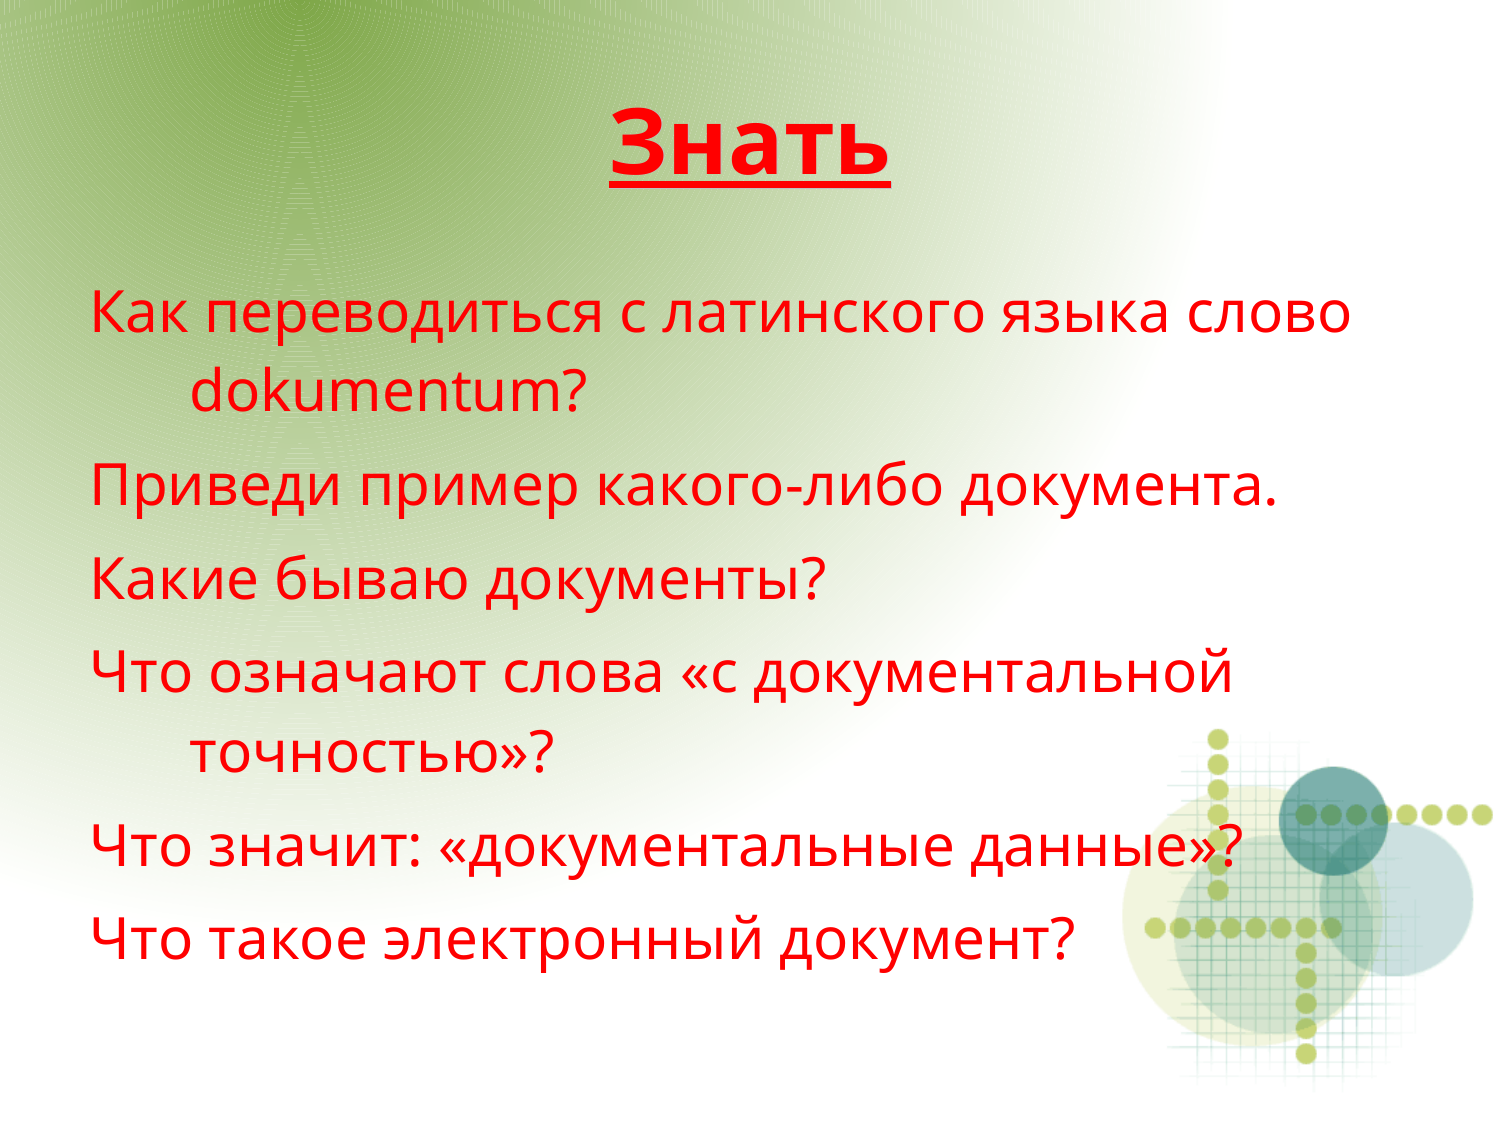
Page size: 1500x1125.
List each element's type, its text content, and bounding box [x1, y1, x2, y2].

picture [1110, 718, 1500, 1098]
title Знать [75, 45, 1426, 233]
list Как переводиться с латинского языка слово dokumentum? Приведи пример какого-либо документа. Какие бываю документы? Что означают слова «с документальной точностью»? Что значит: «документальные данные»? Что такое электронный документ? [75, 262, 1426, 1006]
